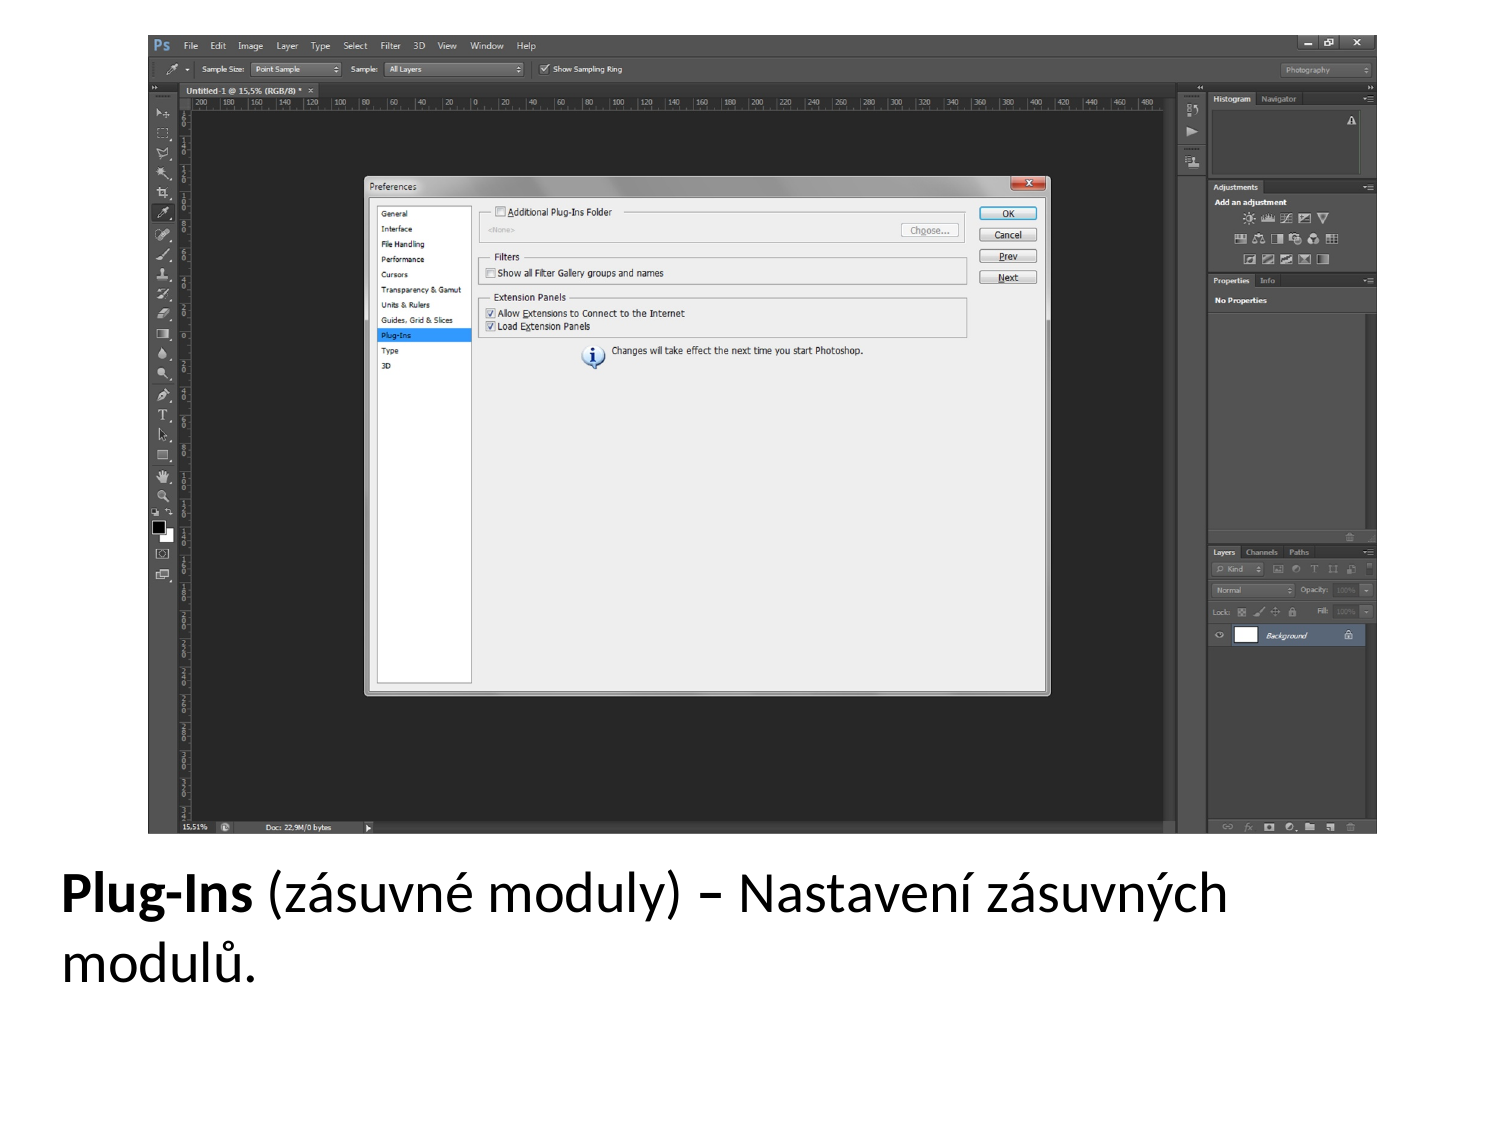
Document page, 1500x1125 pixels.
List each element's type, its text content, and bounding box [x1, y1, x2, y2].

picture [148, 35, 1377, 834]
text_box Plug-Ins (zásuvné moduly) – Nastavení zásuvných modulů. [46, 846, 1442, 1002]
